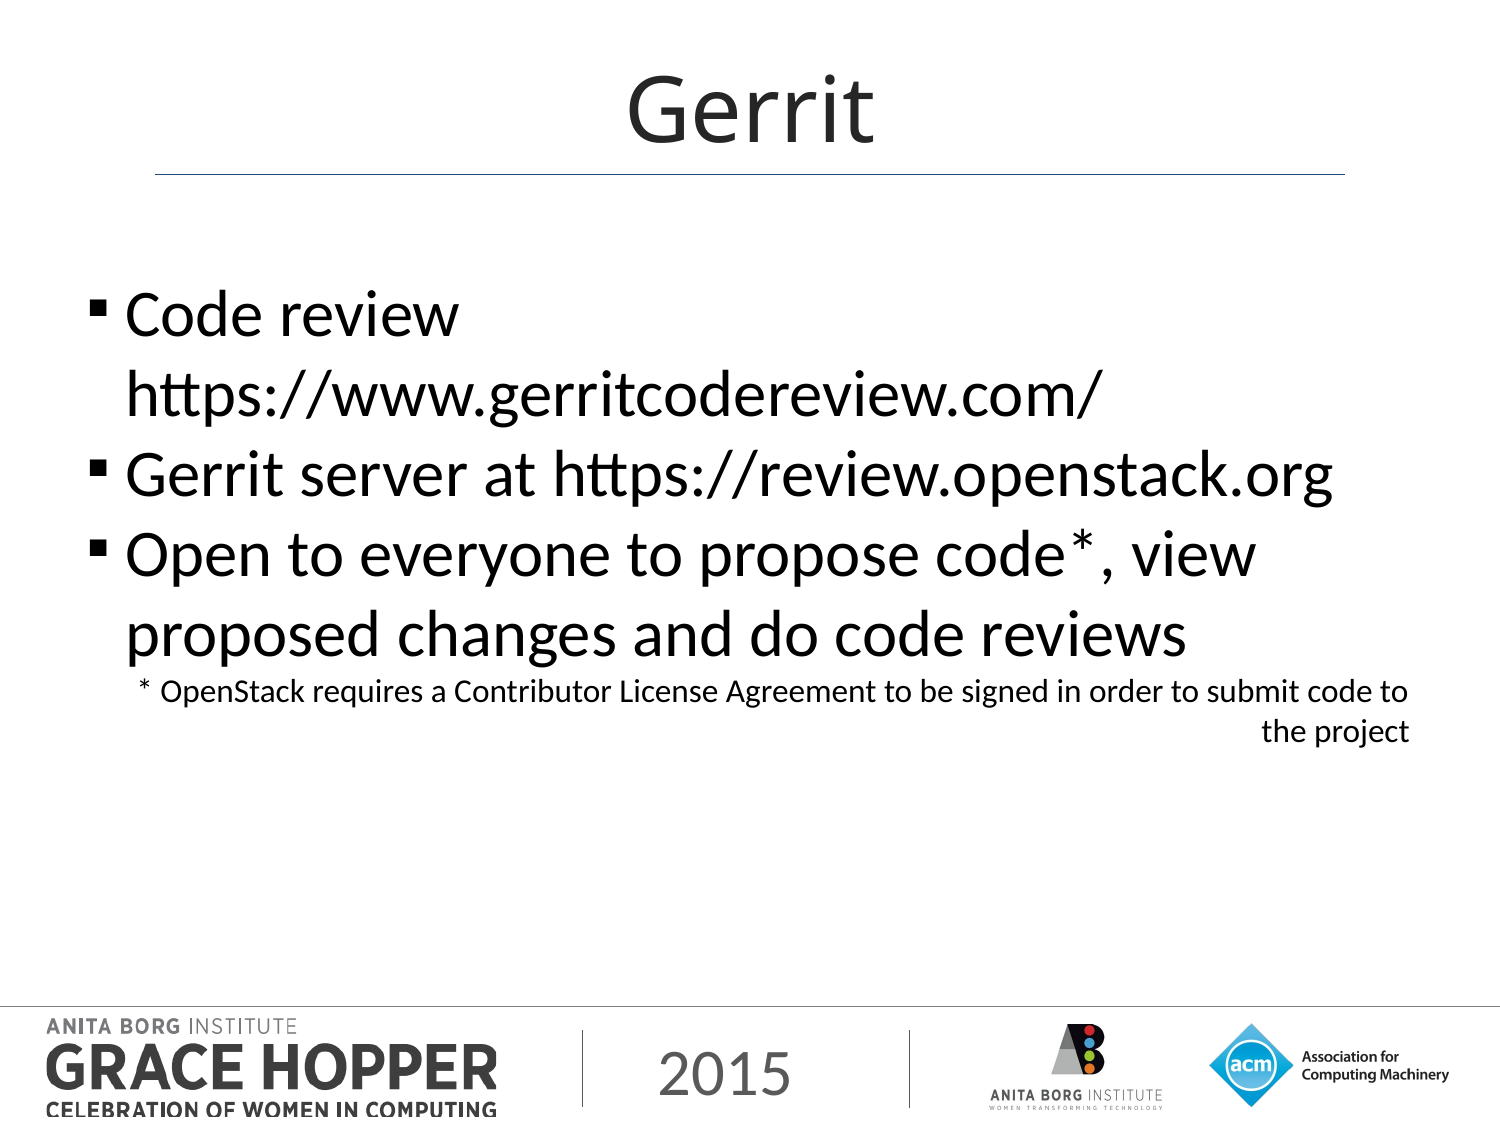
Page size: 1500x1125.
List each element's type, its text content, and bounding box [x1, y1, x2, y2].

text_box Gerrit [74, 19, 1425, 191]
text_box Code review https://www.gerritcodereview.com/ Gerrit server at https://review.openstack.org Open to everyone to propose code*, view proposed changes and do code reviews * OpenStack requires a Contributor License Agreement to be signed in order to submit code to the project [74, 262, 1425, 1005]
picture [989, 1024, 1162, 1110]
picture [1209, 1023, 1449, 1107]
